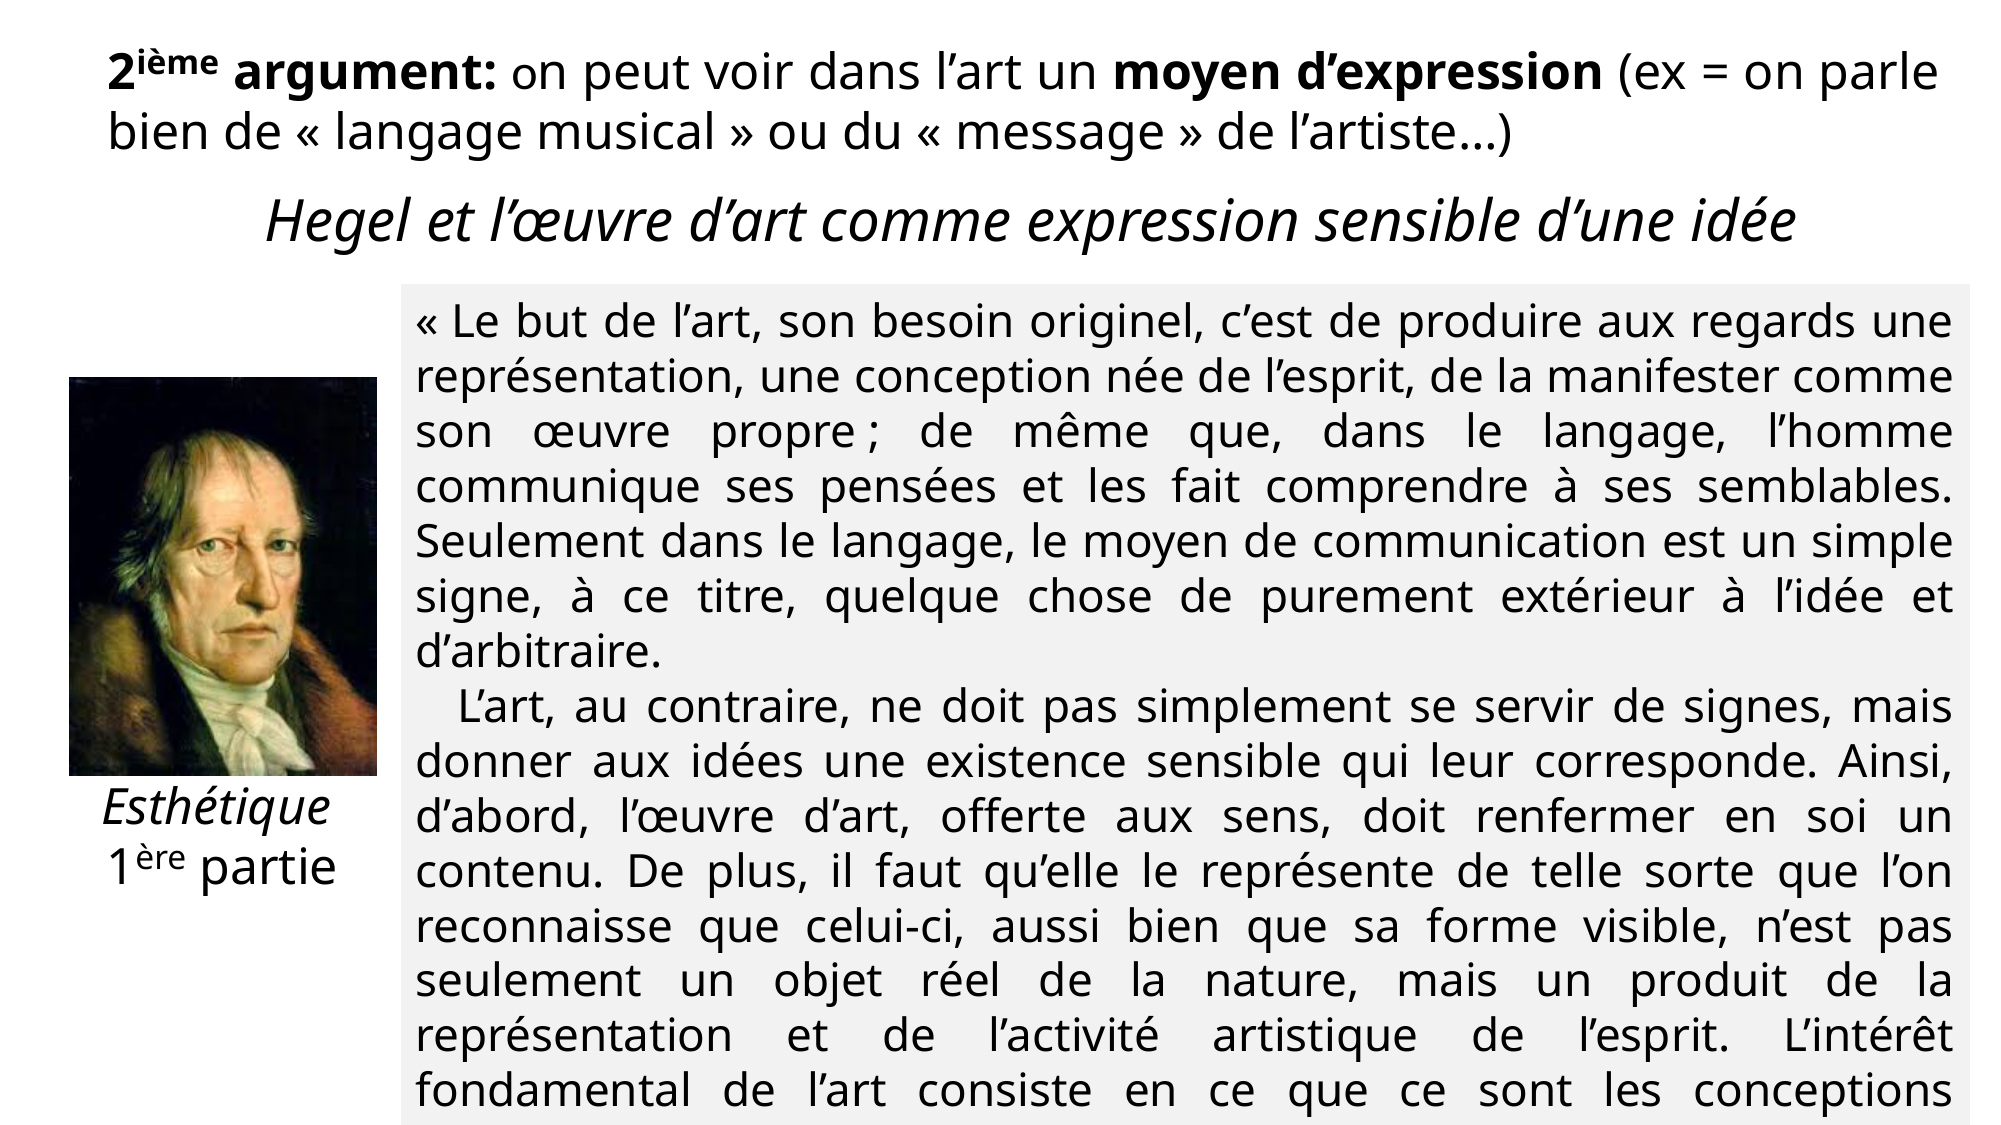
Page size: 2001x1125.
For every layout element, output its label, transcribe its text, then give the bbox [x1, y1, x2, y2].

text_box Esthétique 1ère partie [43, 767, 403, 904]
text_box Hegel et l’œuvre d’art comme expression sensible d’une idée [92, 176, 1970, 262]
picture [69, 377, 377, 767]
text_box 2ième argument: on peut voir dans l’art un moyen d’expression (ex = on parle bien de « langage musical » ou du « message » de l’artiste…) [92, 32, 1970, 169]
text_box « Le but de l’art, son besoin originel, c’est de produire aux regards une représentation, une conception née de l’esprit, de la manifester comme son œuvre propre ; de même que, dans le langage, l’homme communique ses pensées et les fait comprendre à ses semblables. Seulement dans le langage, le moyen de communication est un simple signe, à ce titre, quelque chose de purement extérieur à l’idée et d’arbitraire. L’art, au contraire, ne doit pas simplement se servir de signes, mais donner aux idées une existence sensible qui leur corresponde. Ainsi, d’abord, l’œuvre d’art, offerte aux sens, doit renfermer en soi un contenu. De plus, il faut qu’elle le représente de telle sorte que l’on reconnaisse que celui-ci, aussi bien que sa forme visible, n’est pas seulement un objet réel de la nature, mais un produit de la représentation et de l’activité artistique de l’esprit. L’intérêt fondamental de l’art consiste en ce que ce sont les conceptions objectives et originelles, les pensées universelles de l’esprit humain qui sont offertes à nos regards » [401, 284, 1970, 1125]
